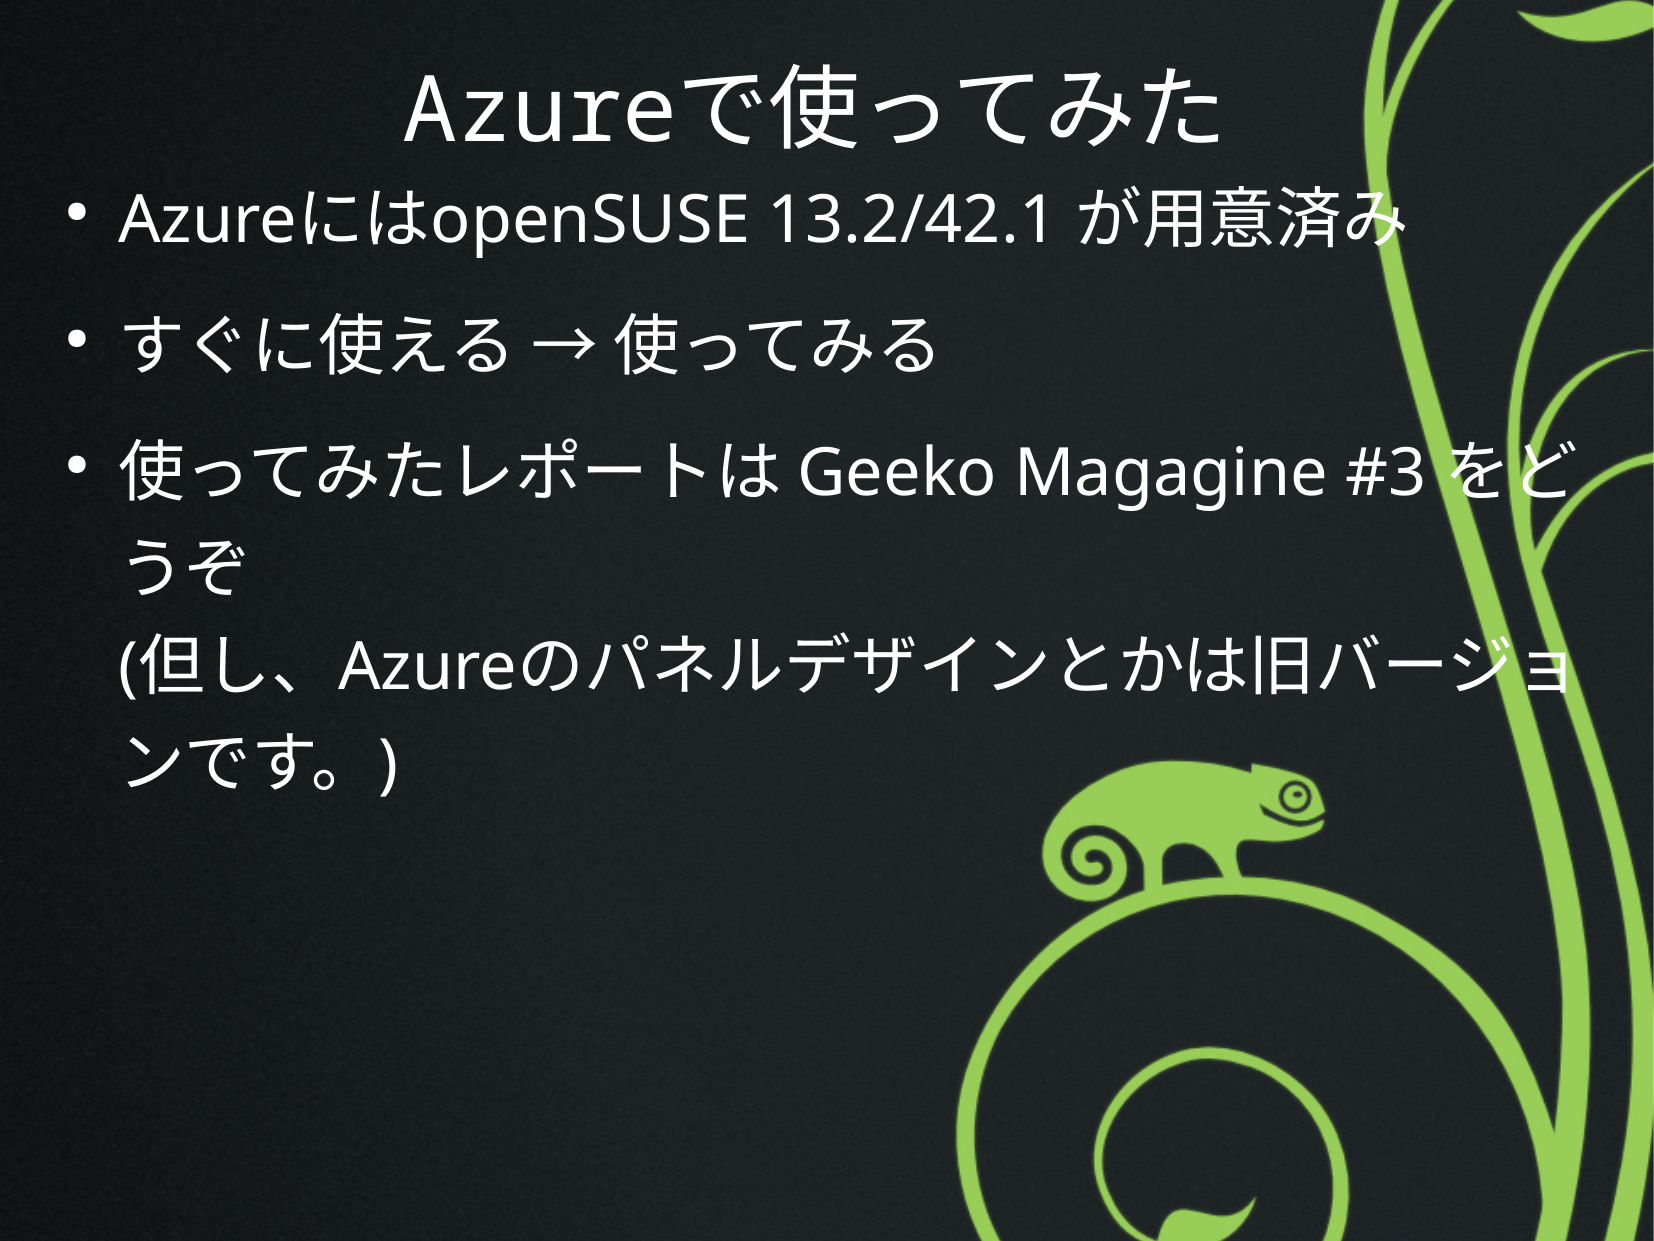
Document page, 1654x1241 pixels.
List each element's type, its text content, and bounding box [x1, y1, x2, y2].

list AzureにはopenSUSE 13.2/42.1 が用意済み すぐに使える → 使ってみる 使ってみたレポートは Geeko Magagine #3 をどうぞ (但し、Azureのパネルデザインとかは旧バージョンです。) [47, 165, 1583, 1111]
title Azureで使ってみた [47, 49, 1583, 154]
picture [0, 0, 1654, 1241]
